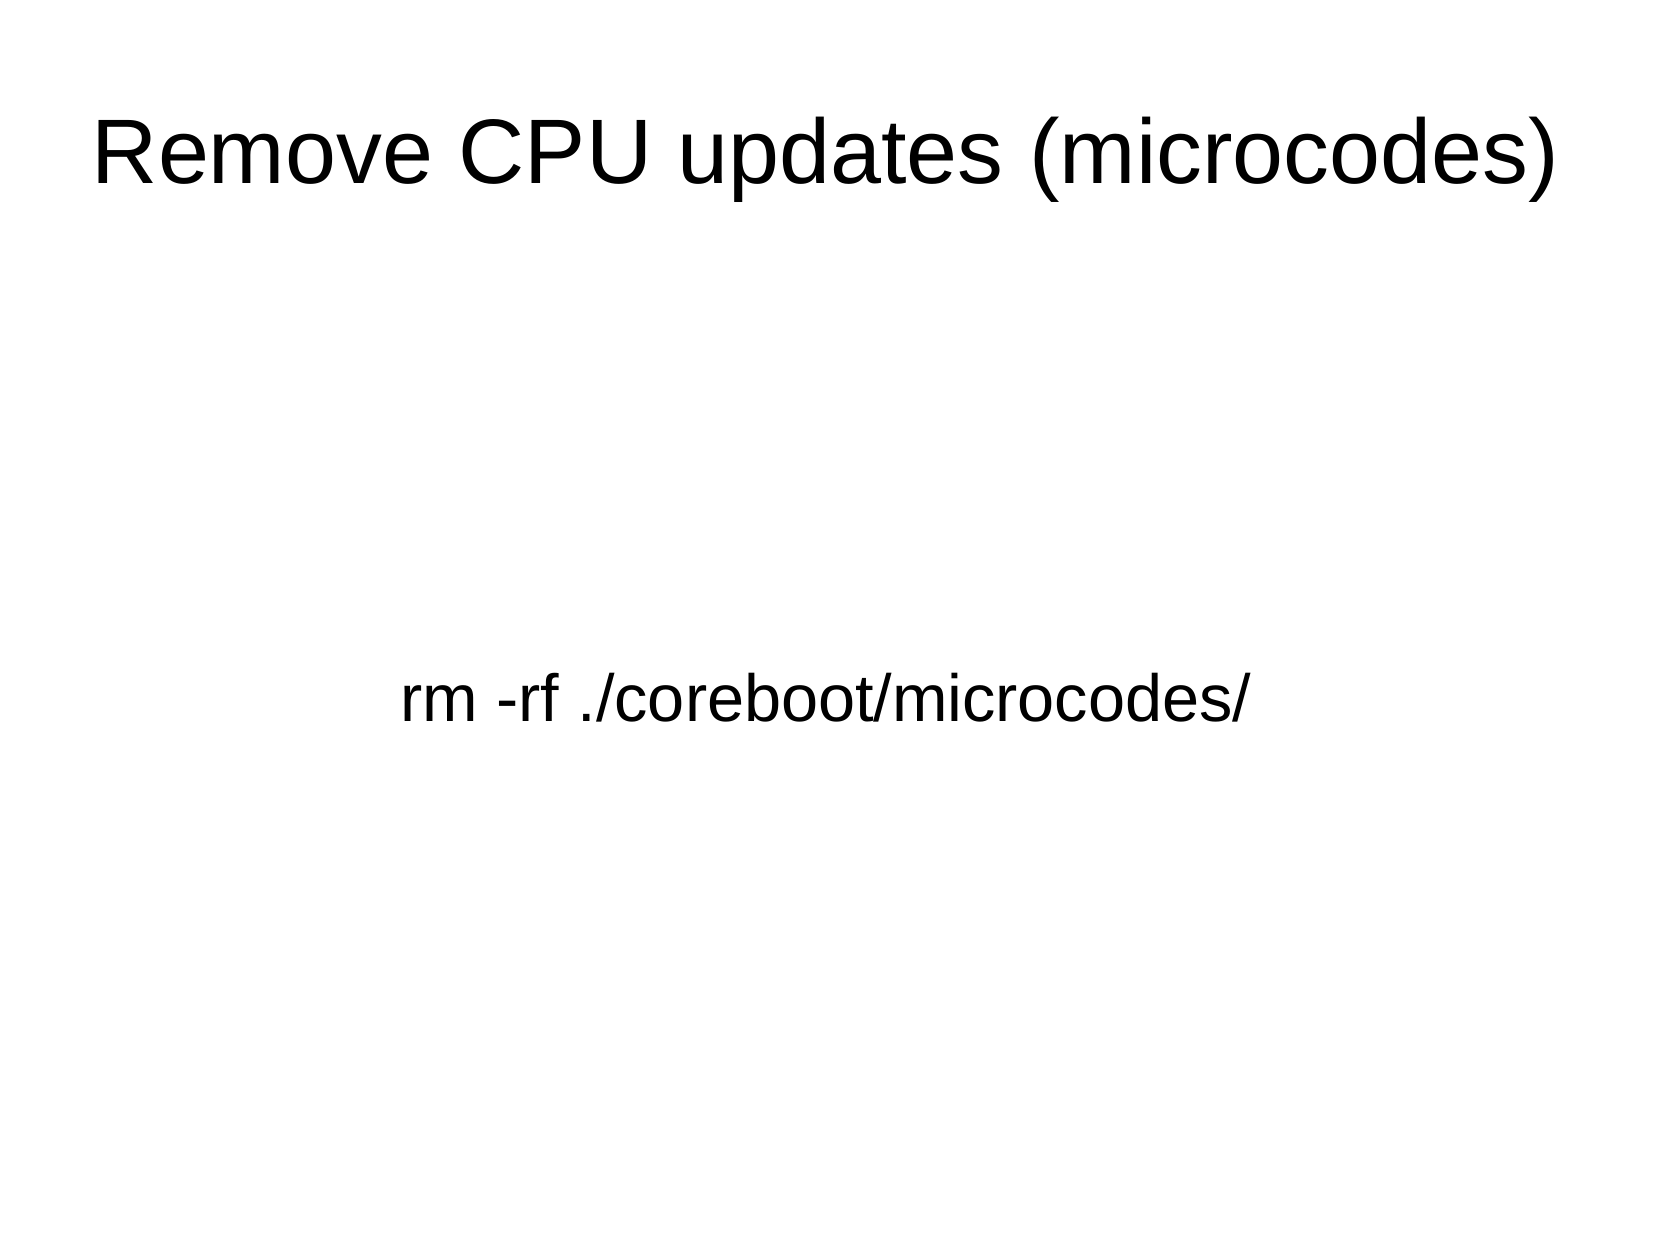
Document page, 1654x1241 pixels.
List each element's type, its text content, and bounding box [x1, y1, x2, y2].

subtitle rm -rf ./coreboot/microcodes/ [82, 290, 1571, 1109]
title Remove CPU updates (microcodes) [82, 49, 1571, 257]
